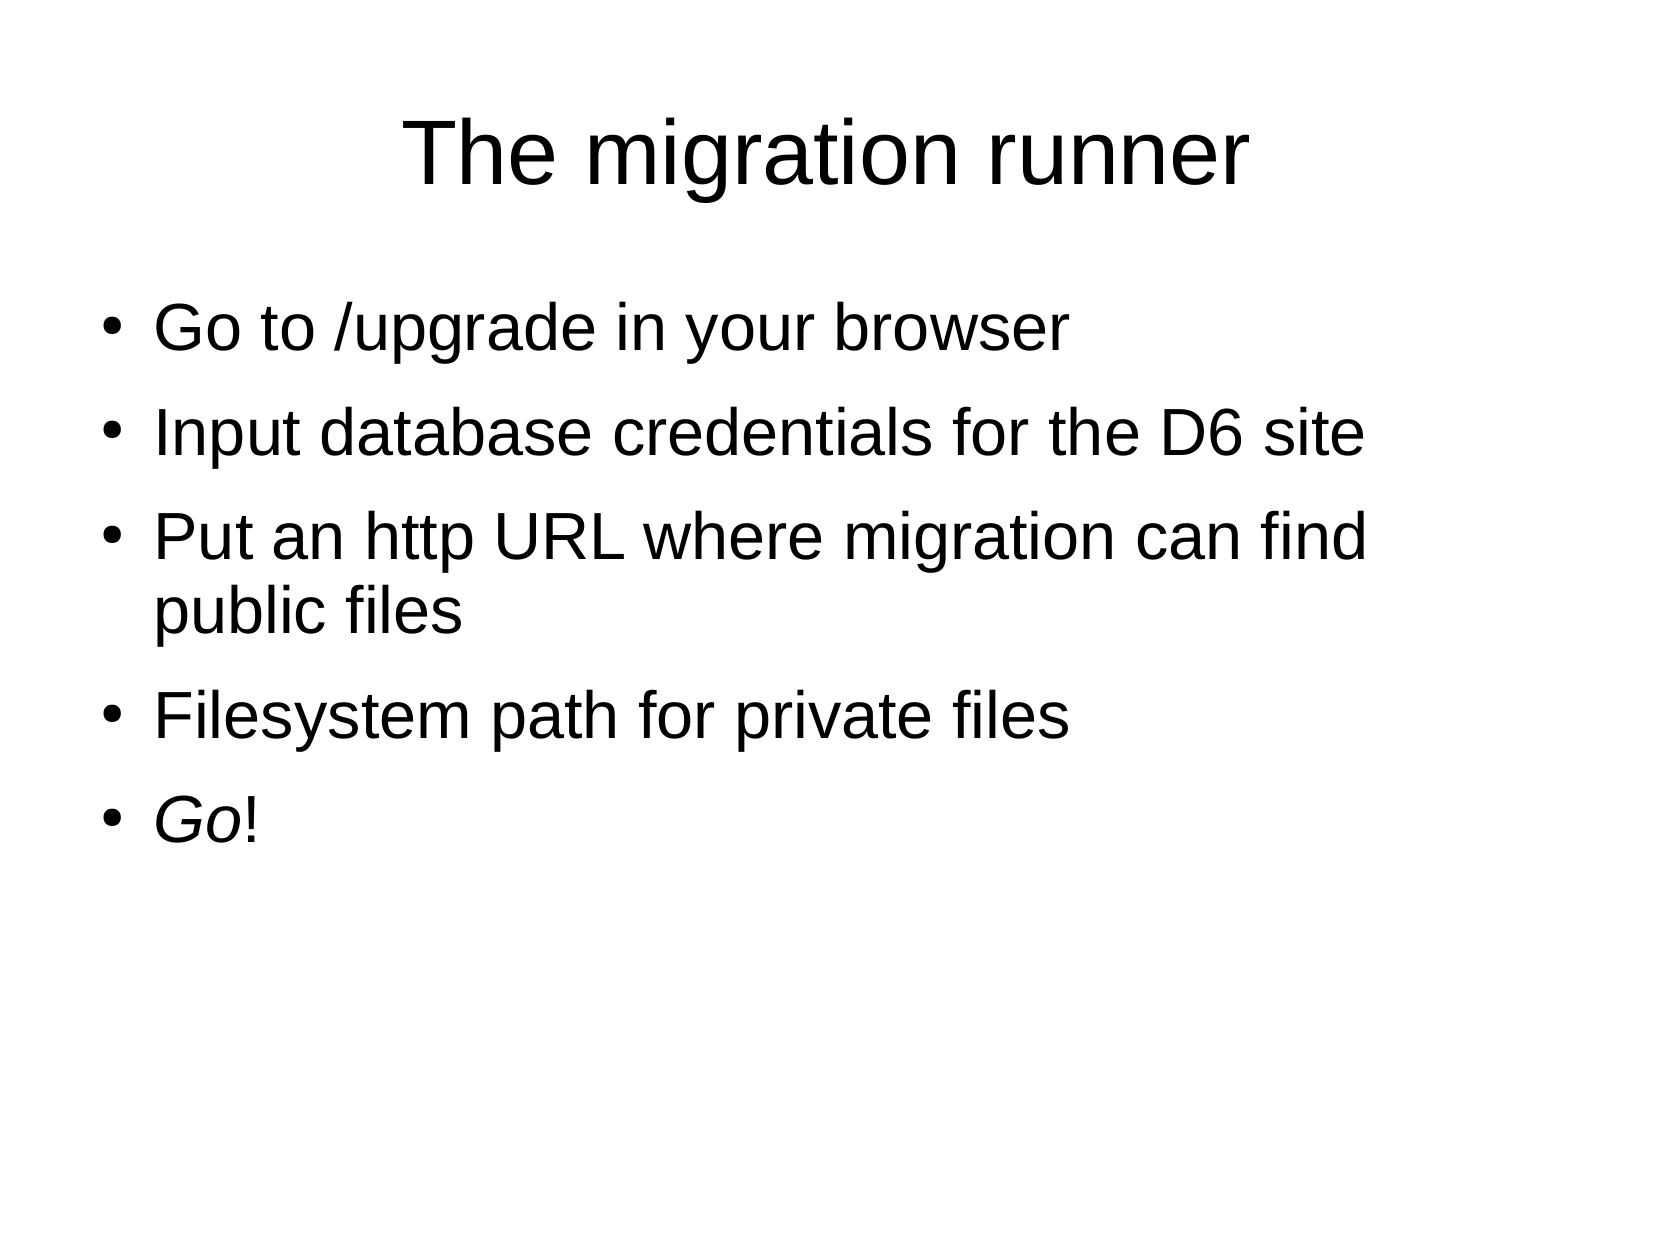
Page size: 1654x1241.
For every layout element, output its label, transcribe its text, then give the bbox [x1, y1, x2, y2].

list Go to /upgrade in your browser Input database credentials for the D6 site Put an http URL where migration can find public files Filesystem path for private files Go! [82, 290, 1538, 1010]
title The migration runner [82, 49, 1571, 257]
